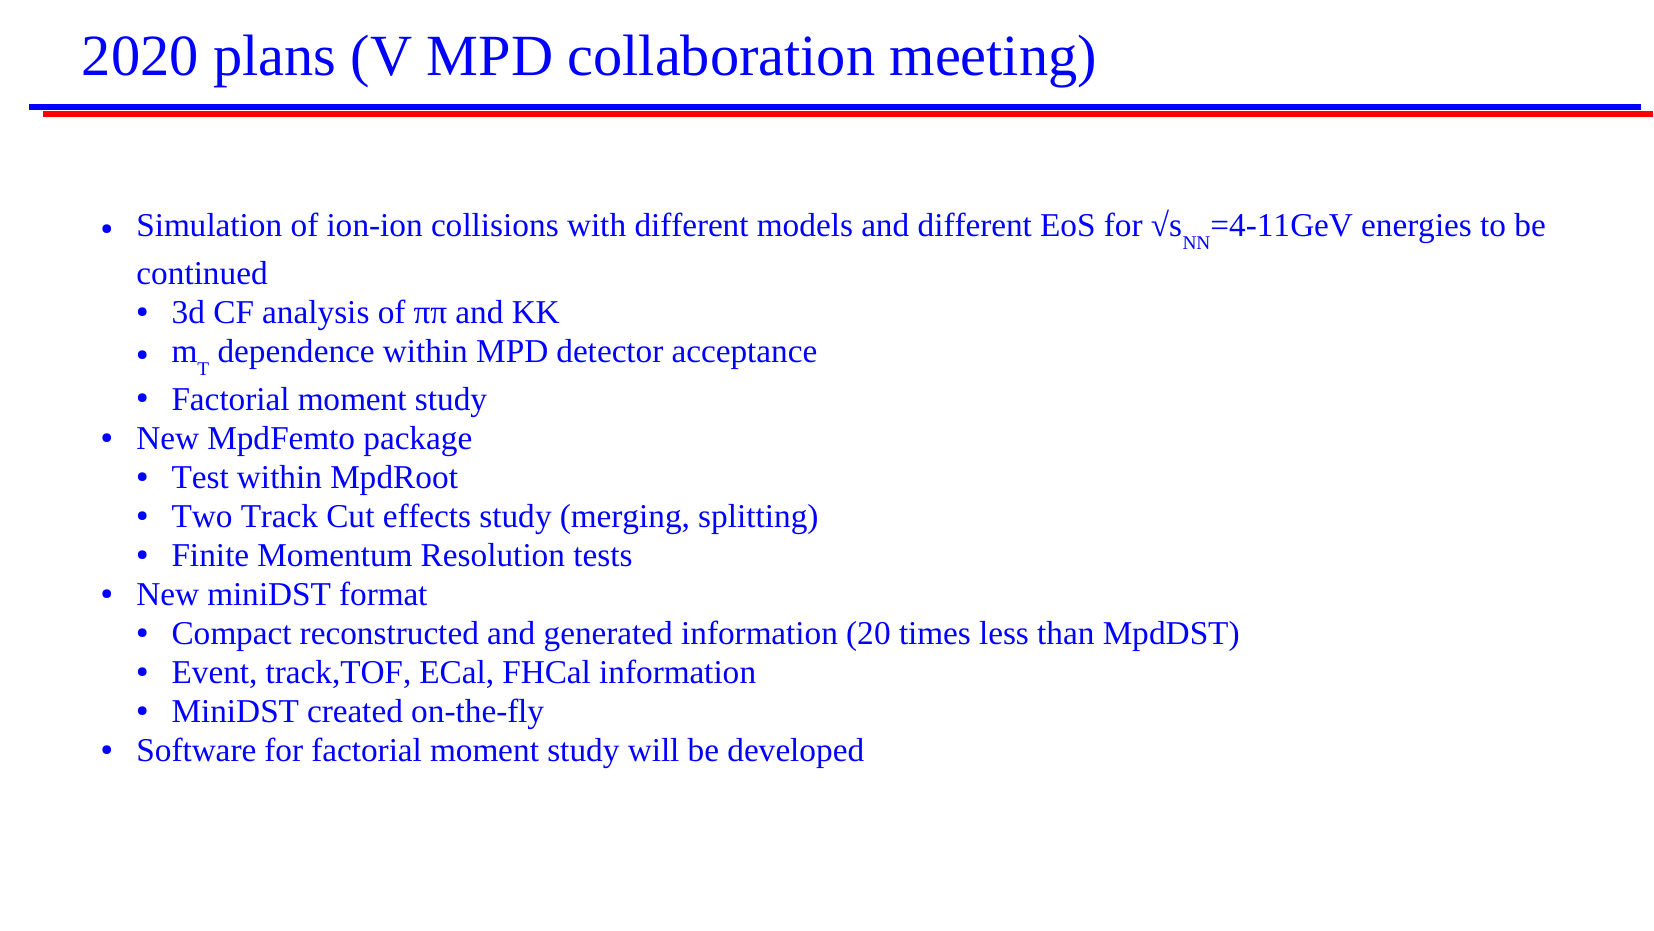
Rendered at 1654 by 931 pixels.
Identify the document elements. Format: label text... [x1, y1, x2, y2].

text_box ● [136, 349, 152, 366]
text_box m [171, 332, 205, 372]
text_box Factorial moment study [171, 380, 863, 419]
text_box NN [1182, 231, 1211, 255]
text_box continued [136, 254, 269, 294]
text_box ● [100, 431, 116, 448]
text_box ● [100, 223, 116, 240]
text_box ● [136, 666, 152, 683]
text_box ● [136, 705, 152, 722]
text_box ● [136, 470, 152, 487]
text_box Compact reconstructed and generated information (20 times less than MpdDST) [171, 614, 1242, 654]
text_box Event, track,TOF, ECal, FHCal information [171, 653, 755, 694]
text_box 3d CF analysis of ππ and KK [171, 293, 569, 333]
text_box MiniDST created on-the-fly [171, 692, 545, 732]
text_box New miniDST format [136, 575, 879, 615]
text_box Simulation of ion-ion collisions with different models and different EoS for √s [136, 206, 1184, 246]
text_box ● [136, 305, 152, 322]
text_box Finite Momentum Resolution tests [171, 536, 634, 575]
text_box [0, 0, 1653, 931]
text_box T [197, 357, 217, 380]
text_box ● [100, 587, 116, 604]
text_box ● [100, 744, 116, 761]
text_box New MpdFemto package [136, 419, 933, 459]
text_box 2020 plans (V MPD collaboration meeting) [81, 23, 1112, 93]
text_box Two Track Cut effects study (merging, splitting) [171, 497, 816, 537]
text_box Test within MpdRoot [171, 458, 457, 497]
text_box Software for factorial moment study will be developed [136, 732, 1240, 772]
text_box =4-11GeV energies to be [1210, 206, 1553, 246]
text_box ● [136, 509, 152, 526]
text_box dependence within MPD detector acceptance [209, 332, 819, 372]
text_box ● [136, 626, 152, 643]
text_box ● [136, 392, 152, 409]
text_box ● [136, 548, 152, 565]
